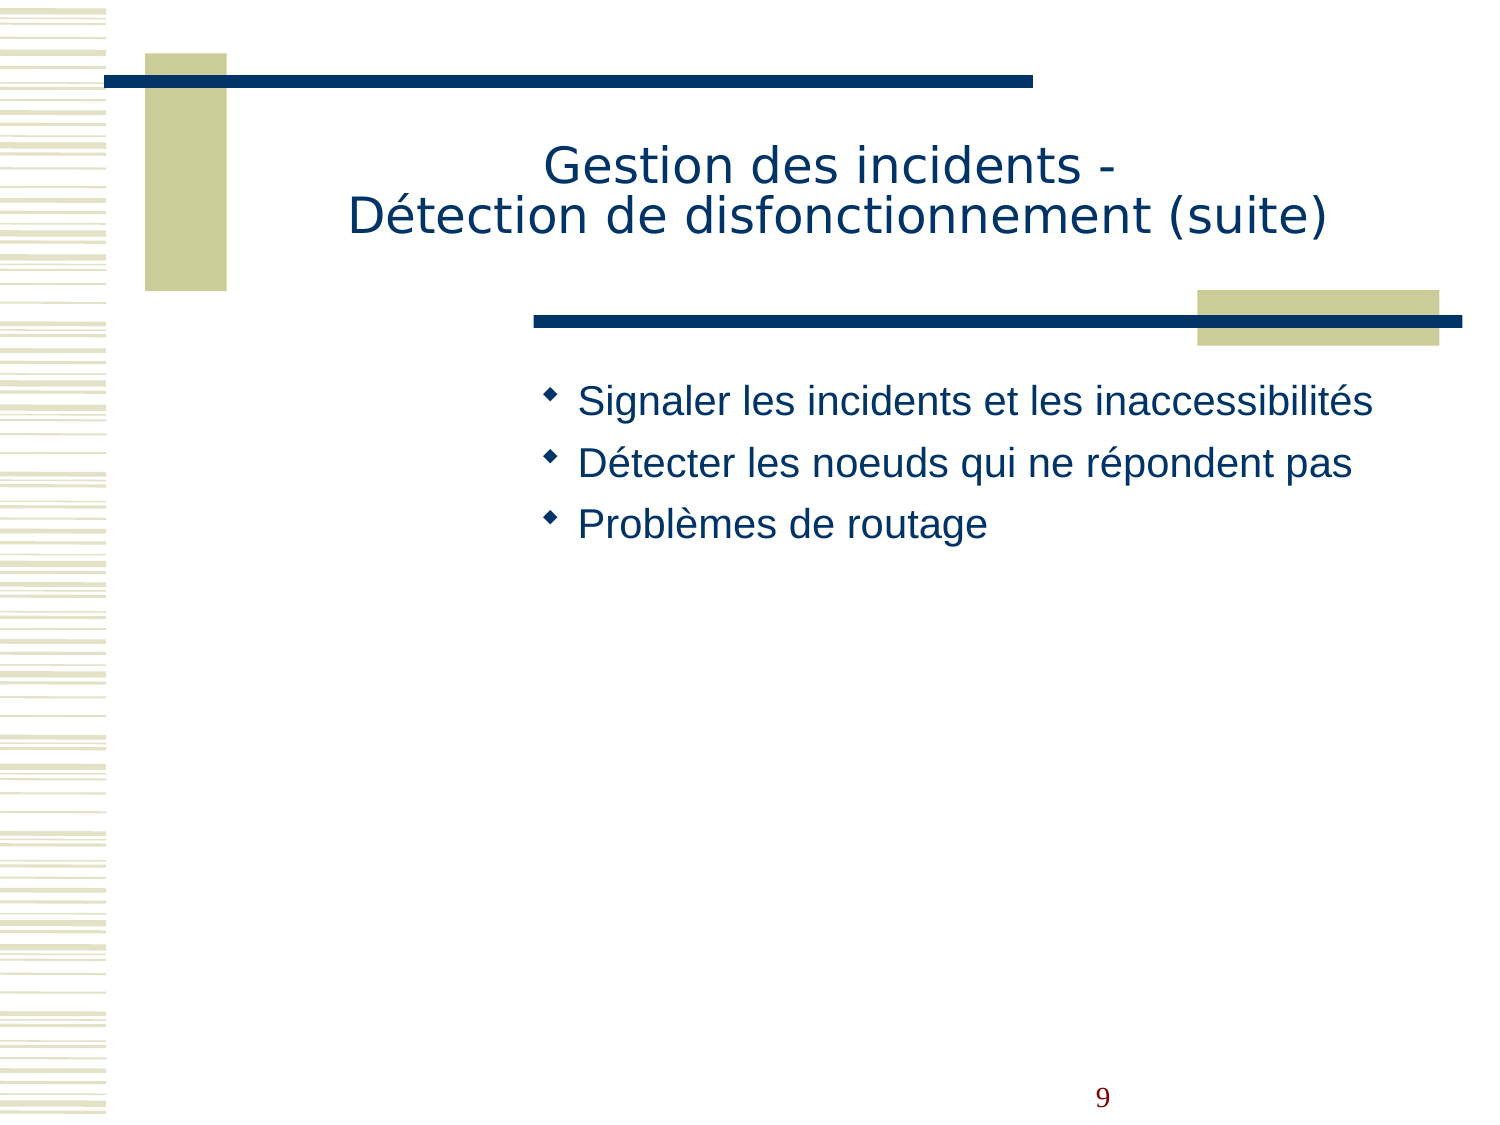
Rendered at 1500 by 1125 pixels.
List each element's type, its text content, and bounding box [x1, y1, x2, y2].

title Gestion des incidents - Détection de disfonctionnement (suite) [225, 80, 1436, 308]
list Signaler les incidents et les inaccessibilités Détecter les noeuds qui ne répondent pas Problèmes de routage [132, 363, 1439, 1001]
